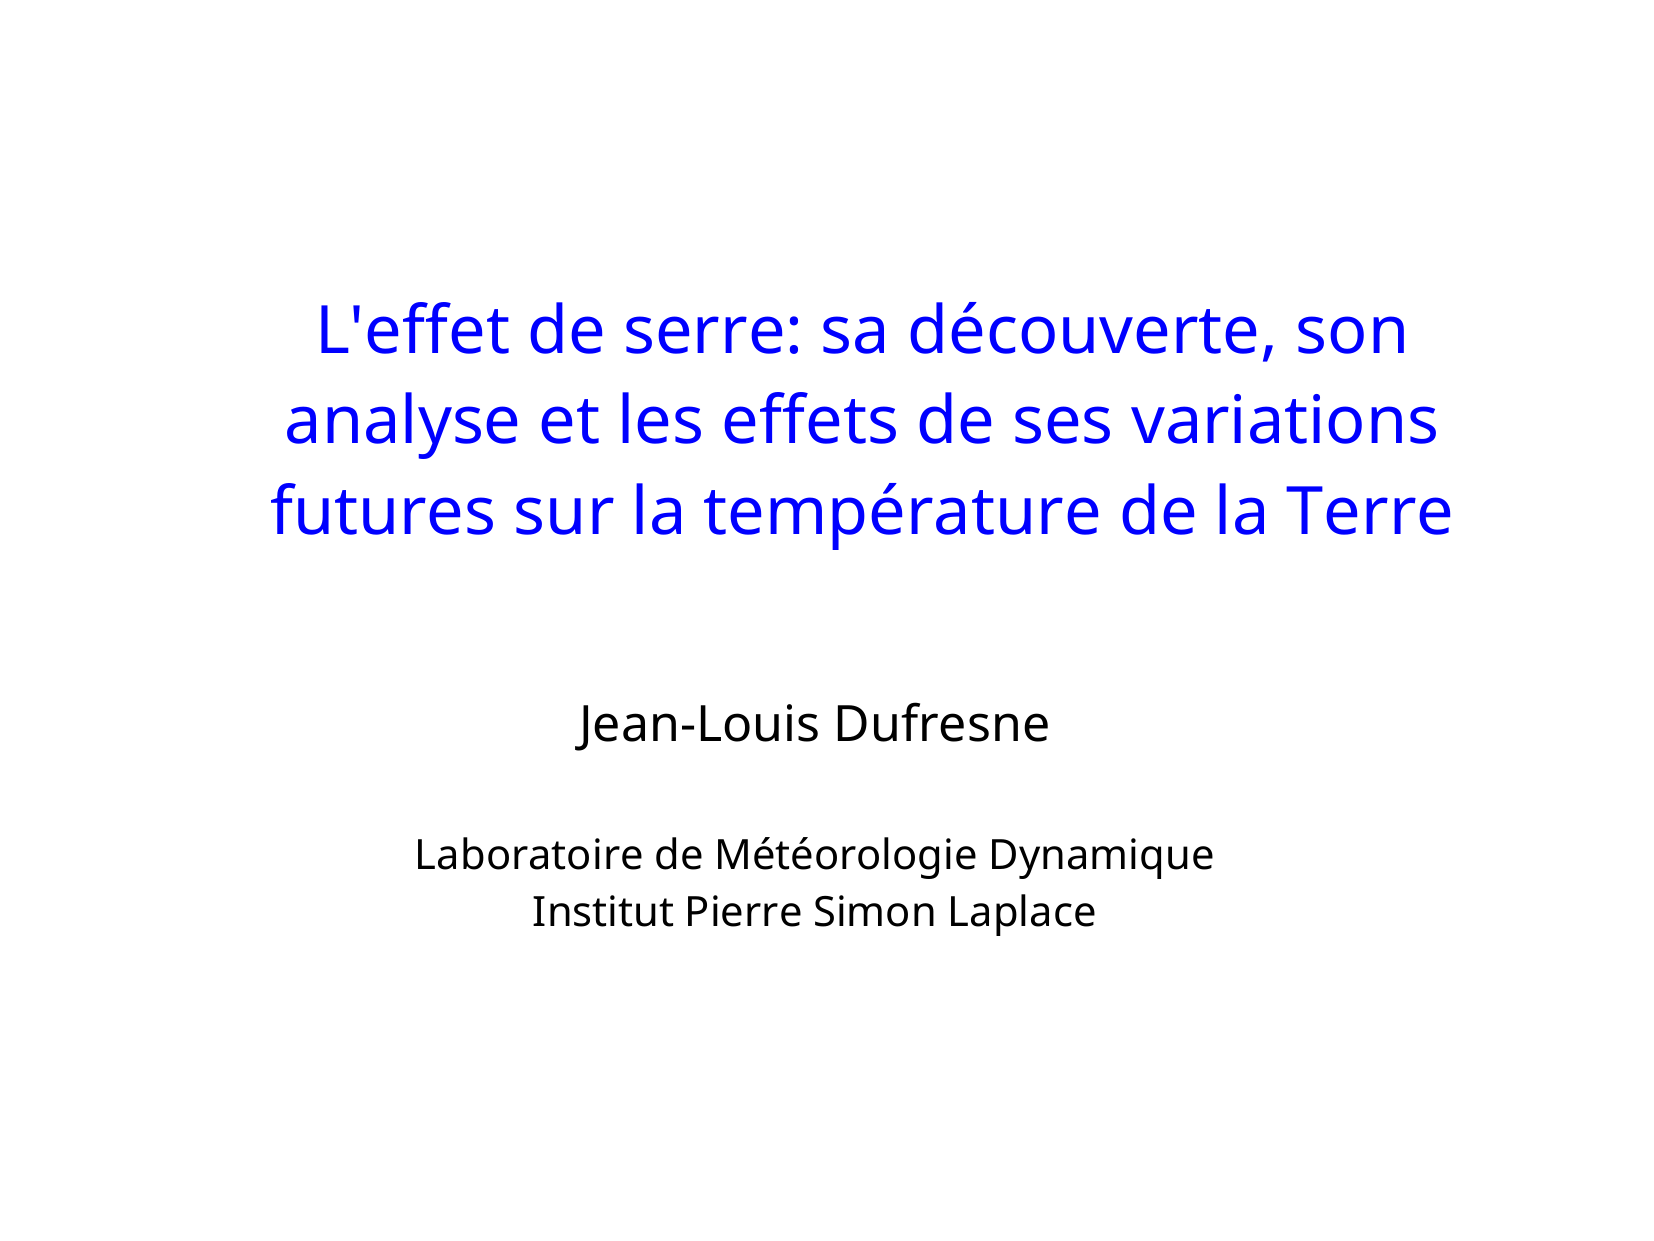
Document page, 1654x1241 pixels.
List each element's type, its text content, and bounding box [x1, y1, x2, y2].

text_box L'effet de serre: sa découverte, son analyse et les effets de ses variations futures sur la température de la Terre [187, 274, 1539, 537]
text_box Jean-Louis Dufresne Laboratoire de Météorologie Dynamique Institut Pierre Simon Laplace [202, 681, 1428, 1117]
